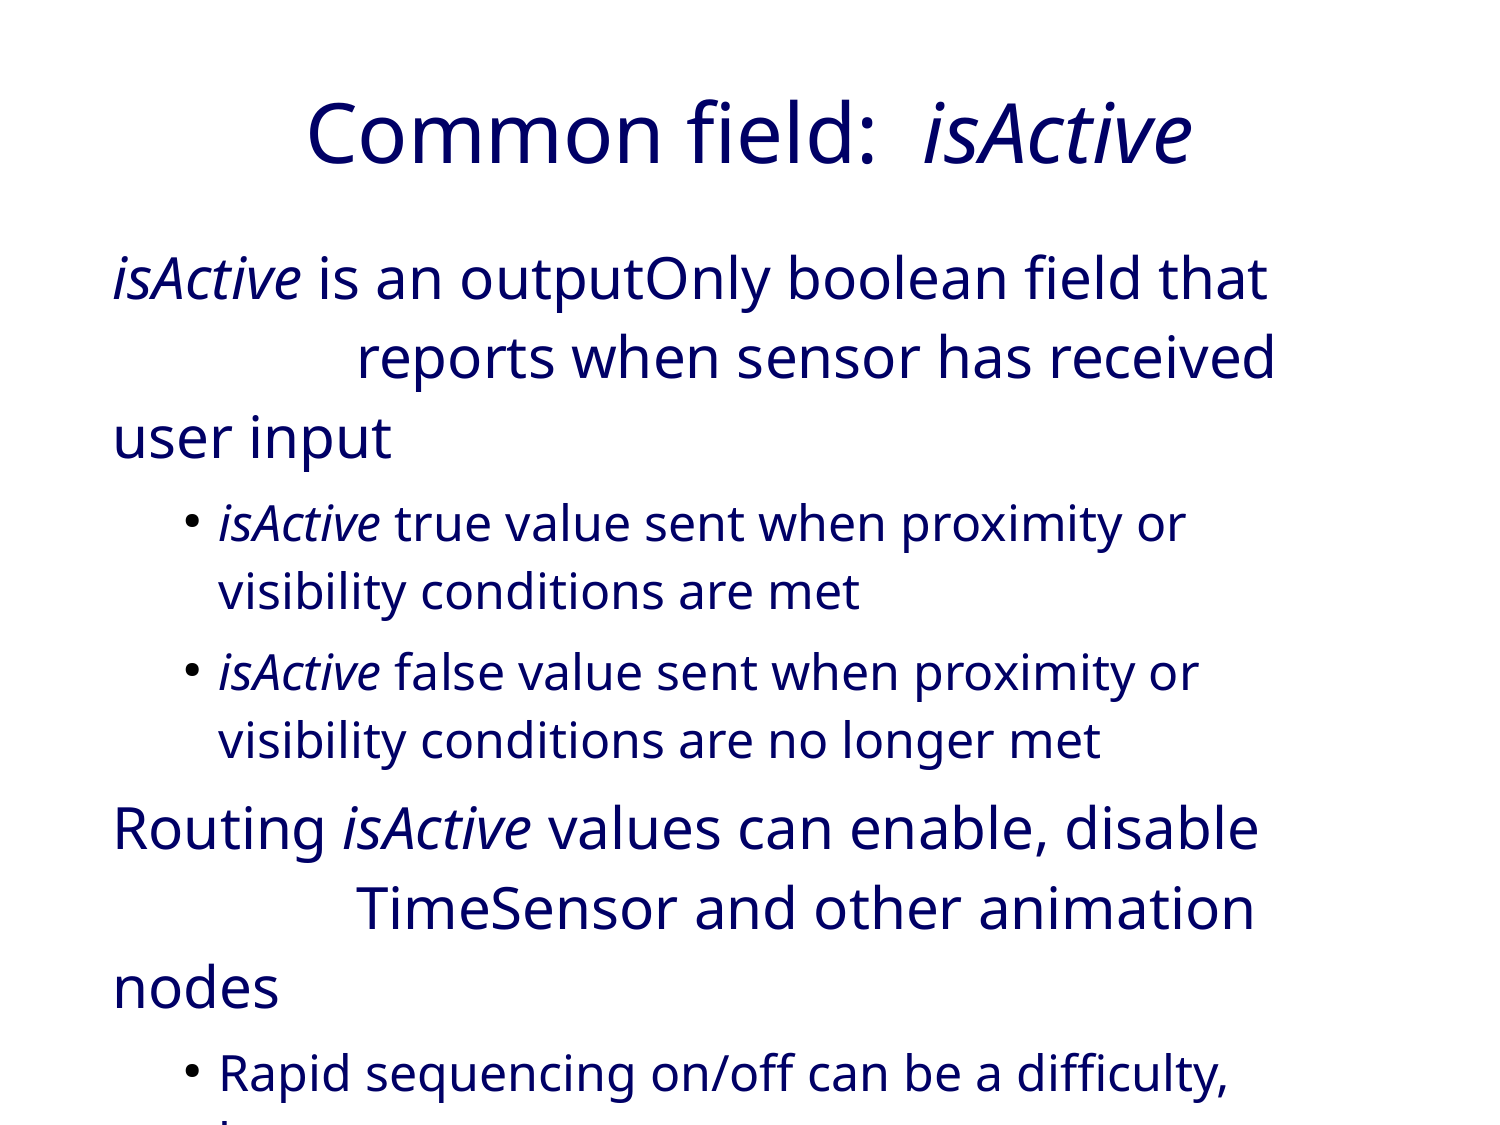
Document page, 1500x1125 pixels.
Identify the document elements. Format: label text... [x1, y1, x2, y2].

title Common field: isActive [112, 44, 1388, 218]
list isActive is an outputOnly boolean field that reports when sensor has received user input isActive true value sent when proximity or visibility conditions are met isActive false value sent when proximity or visibility conditions are no longer met Routing isActive values can enable, disable TimeSensor and other animation nodes Rapid sequencing on/off can be a difficulty, however BooleanFilter, BooleanToggle, BooleanTrigger help, described in Chapter 9 Event Utilities and Scripting [112, 237, 1388, 1006]
